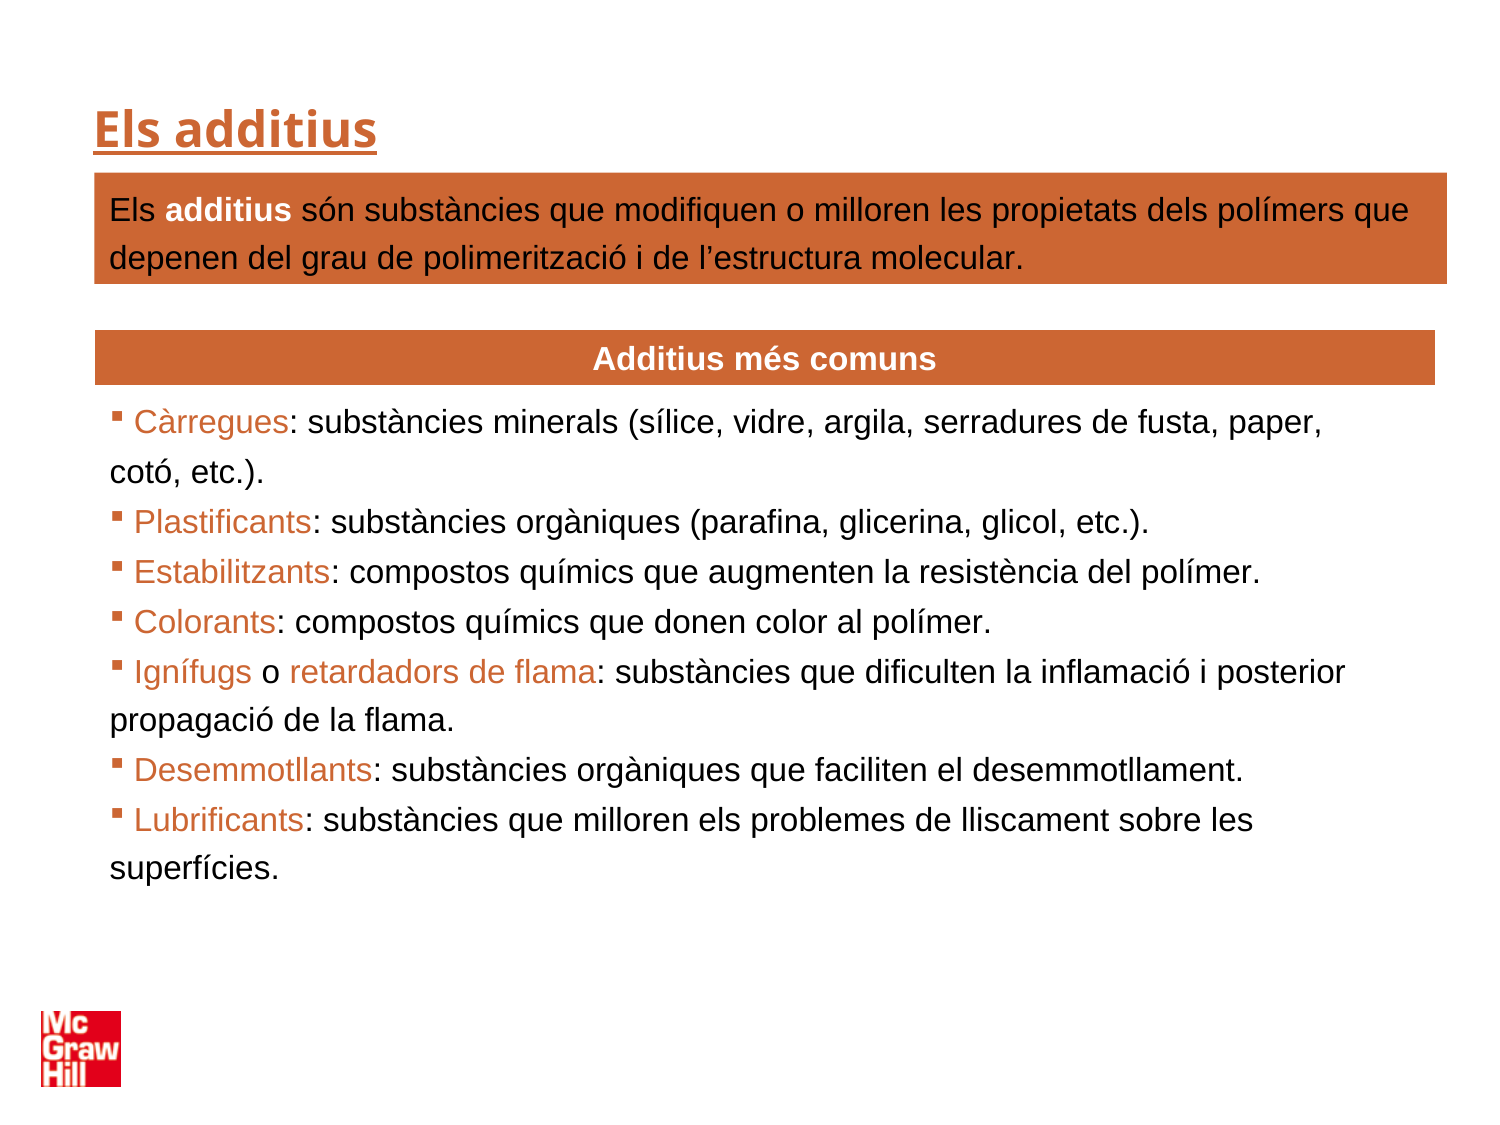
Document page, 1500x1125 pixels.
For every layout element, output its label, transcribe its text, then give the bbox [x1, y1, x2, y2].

table_cell Càrregues: substàncies minerals (sílice, vidre, argila, serradures de fusta, paper, cotó, etc.). Plastificants: substàncies orgàniques (parafina, glicerina, glicol, etc.). Estabilitzants: compostos químics que augmenten la resistència del polímer. Colorants: compostos químics que donen color al polímer. Ignífugs o retardadors de flama: substàncies que dificulten la inflamació i posterior propagació de la flama. Desemmotllants: substàncies orgàniques que faciliten el desemmotllament. Lubrificants: substàncies que milloren els problemes de lliscament sobre les superfícies. [95, 385, 1435, 895]
text_box Els additius [78, 90, 1483, 226]
table_header Additius més comuns [95, 330, 1435, 385]
chart [41, 1011, 121, 1087]
text_box Els additius són substàncies que modifiquen o milloren les propietats dels polímers que depenen del grau de polimerització i de l’estructura molecular. [94, 172, 1447, 284]
